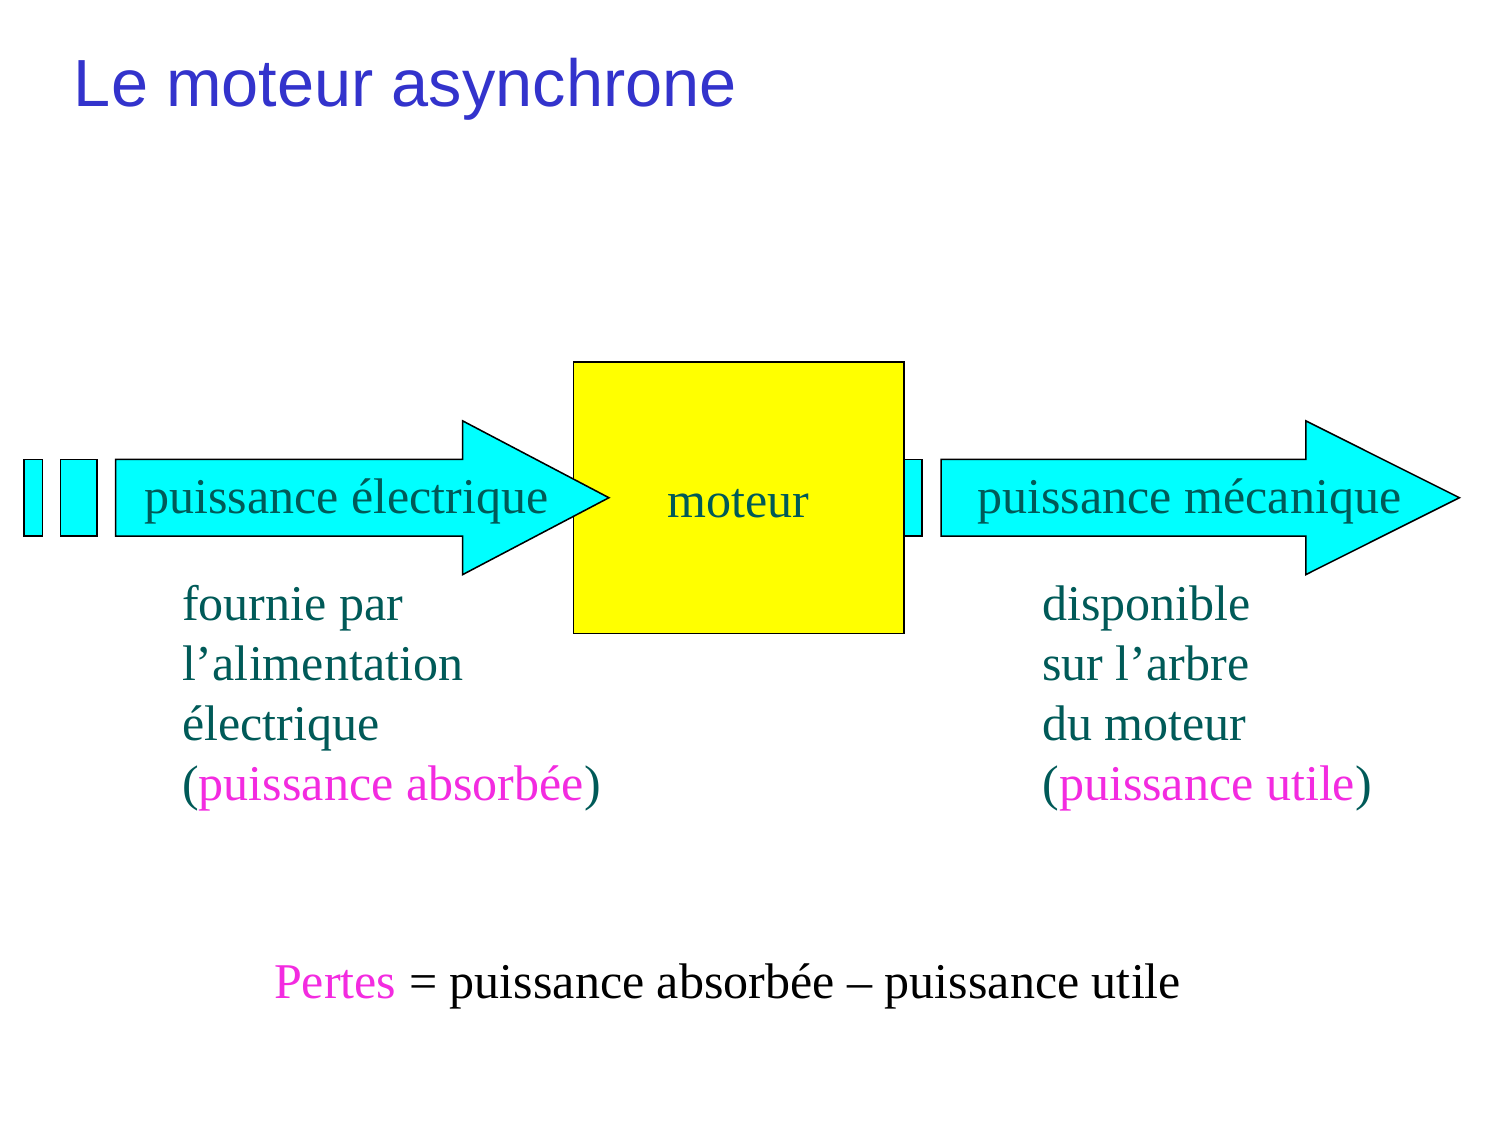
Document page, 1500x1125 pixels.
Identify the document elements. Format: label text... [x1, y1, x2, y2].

text_box [1417, 476, 1460, 519]
text_box moteur [573, 361, 905, 634]
text_box [115, 459, 544, 562]
text_box [941, 459, 1391, 562]
text_box Pertes = puissance absorbée – puissance utile [259, 940, 1197, 1017]
text_box [905, 459, 922, 536]
text_box [24, 459, 42, 536]
text_box [1305, 420, 1377, 456]
text_box puissance mécanique [962, 456, 1417, 532]
text_box [61, 459, 97, 536]
text_box [462, 420, 530, 456]
text_box disponible sur l’arbre du moteur (puissance utile) [1027, 562, 1388, 818]
text_box [565, 474, 609, 521]
text_box Le moteur asynchrone [59, 32, 752, 128]
text_box fournie par l’alimentation électrique (puissance absorbée) [167, 562, 616, 818]
text_box puissance électrique [129, 456, 565, 532]
